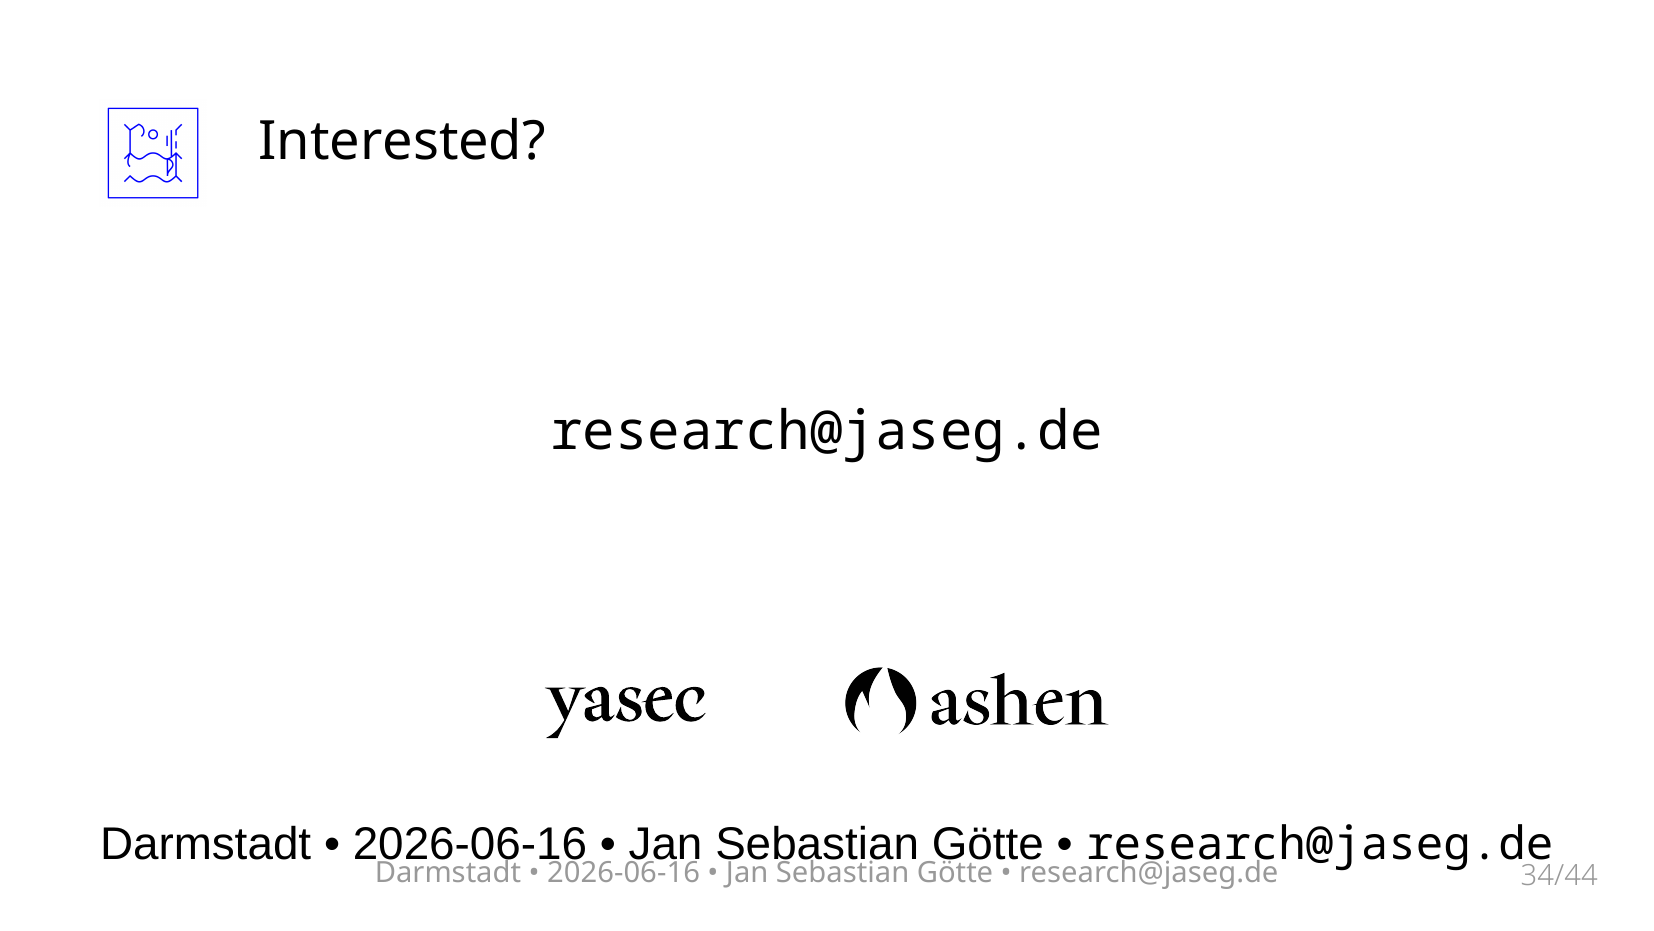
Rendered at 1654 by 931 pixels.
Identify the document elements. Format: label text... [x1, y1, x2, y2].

picture [99, 99, 207, 207]
text_box Darmstadt • 2026-06-16 • Jan Sebastian Götte • research@jaseg.de [82, 797, 1571, 886]
text_box Interested? [243, 93, 1543, 213]
text_box research@jaseg.de [531, 383, 1123, 473]
picture [531, 649, 721, 746]
picture [838, 660, 1123, 746]
